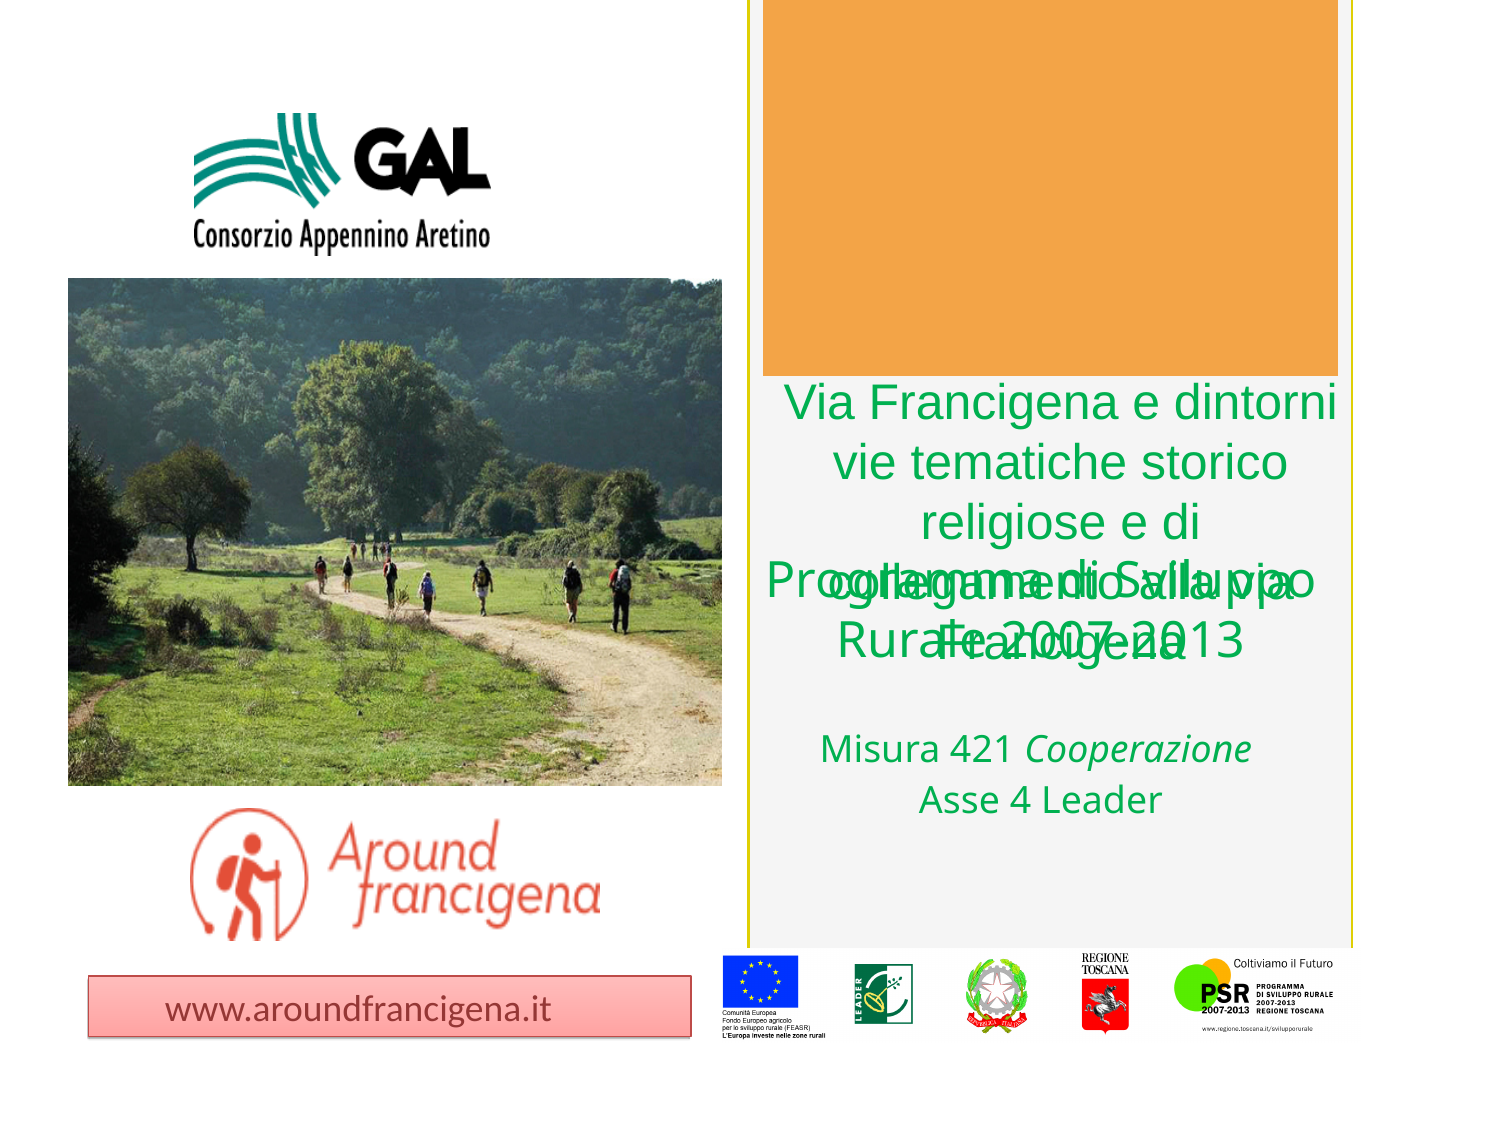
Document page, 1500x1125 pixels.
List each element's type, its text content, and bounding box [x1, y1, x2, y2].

picture [190, 809, 600, 941]
subtitle Programma di Sviluppo Rurale 2007-2013 Misura 421 Cooperazione Asse 4 Leader [750, 503, 1361, 776]
title Via Francigena e dintorni vie tematiche storico religiose e di collegamento alla via Francigena [755, 361, 1367, 658]
text_box www.aroundfrancigena.it [88, 975, 691, 1037]
picture [722, 948, 1361, 1043]
picture [68, 278, 722, 786]
chart [194, 113, 491, 256]
